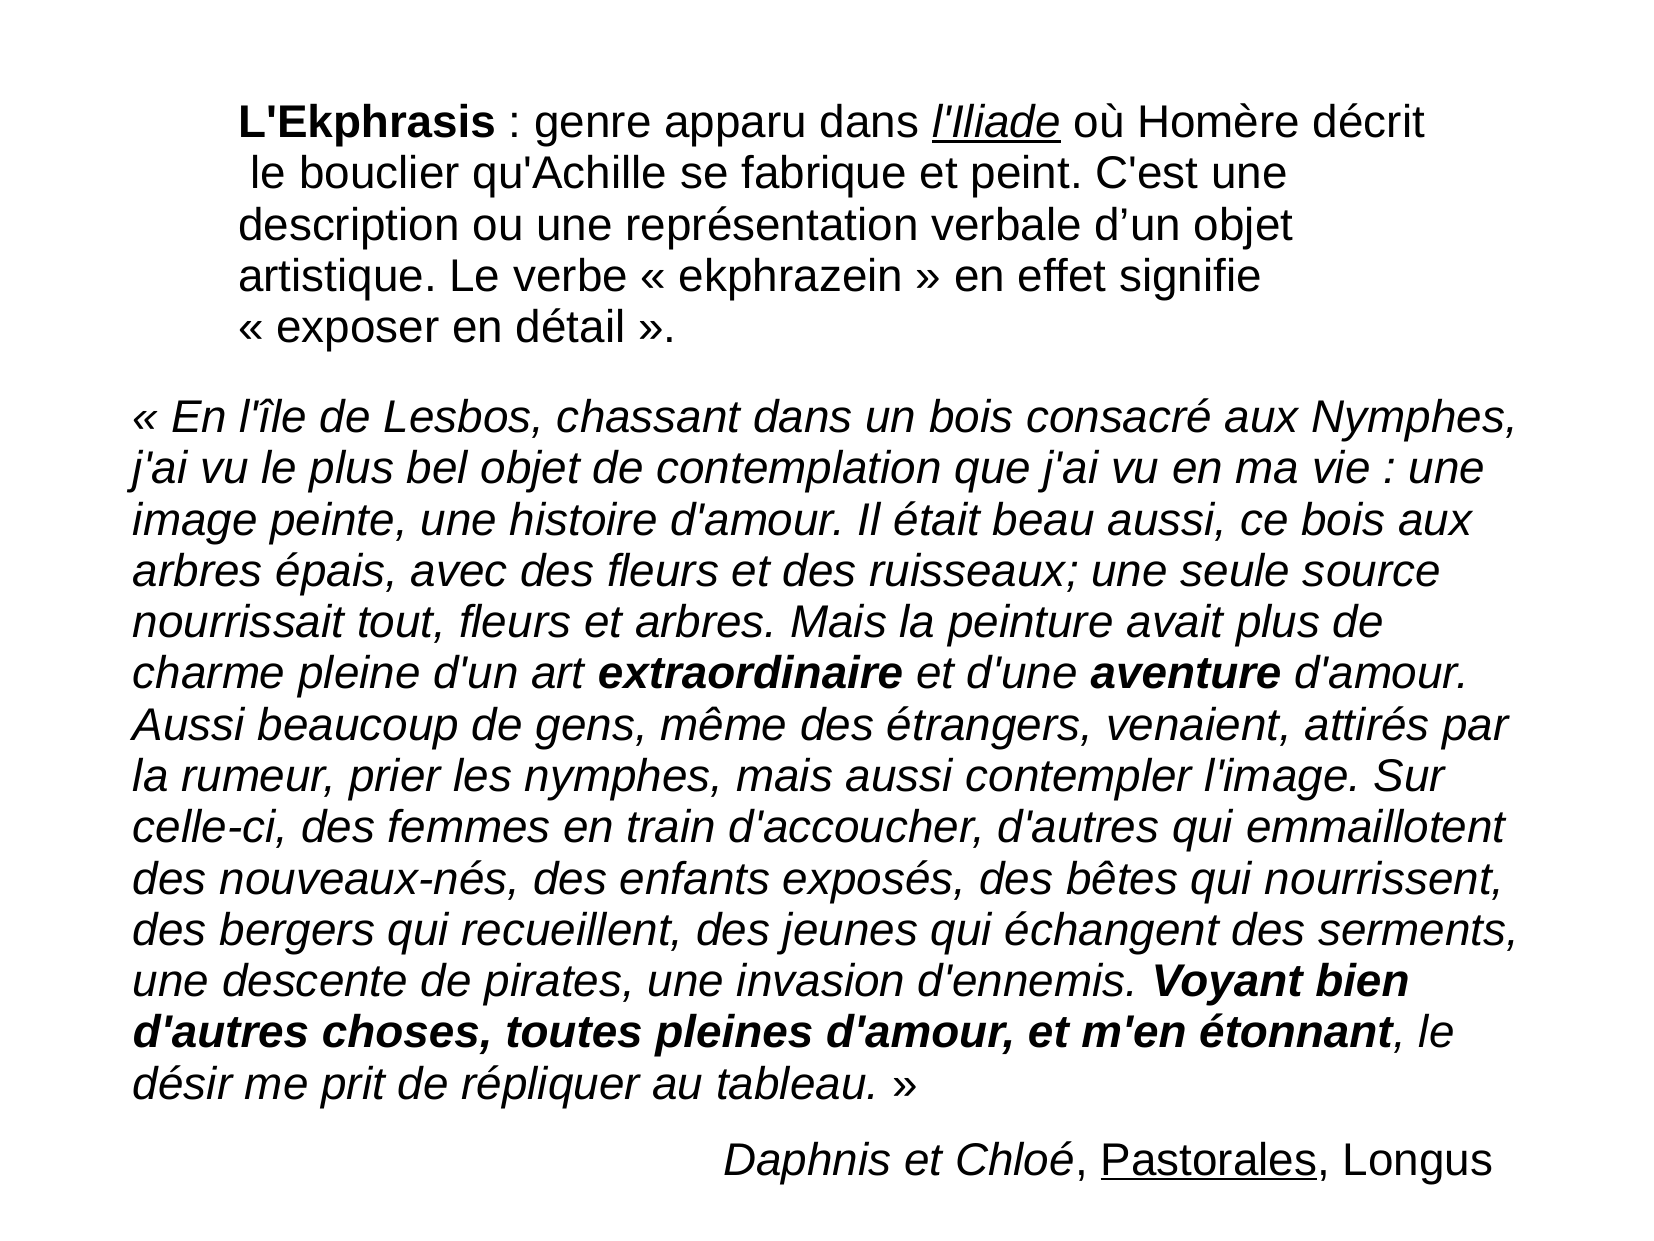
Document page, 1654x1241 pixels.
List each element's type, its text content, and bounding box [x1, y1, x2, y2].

text_box L'Ekphrasis : genre apparu dans l'Iliade où Homère décrit le bouclier qu'Achille se fabrique et peint. C'est une description ou une représentation verbale d’un objet artistique. Le verbe « ekphrazein » en effet signifie « exposer en détail ». [223, 88, 1441, 383]
text_box « En l'île de Lesbos, chassant dans un bois consacré aux Nymphes, j'ai vu le plus bel objet de contemplation que j'ai vu en ma vie : une image peinte, une histoire d'amour. Il était beau aussi, ce bois aux arbres épais, avec des fleurs et des ruisseaux; une seule source nourrissait tout, fleurs et arbres. Mais la peinture avait plus de charme pleine d'un art extraordinaire et d'une aventure d'amour. Aussi beaucoup de gens, même des étrangers, venaient, attirés par la rumeur, prier les nymphes, mais aussi contempler l'image. Sur celle-ci, des femmes en train d'accoucher, d'autres qui emmaillotent des nouveaux-nés, des enfants exposés, des bêtes qui nourrissent, des bergers qui recueillent, des jeunes qui échangent des serments, une descente de pirates, une invasion d'ennemis. Voyant bien d'autres choses, toutes pleines d'amour, et m'en étonnant, le désir me prit de répliquer au tableau. » Daphnis et Chloé, Pastorales, Longus [118, 383, 1536, 1193]
